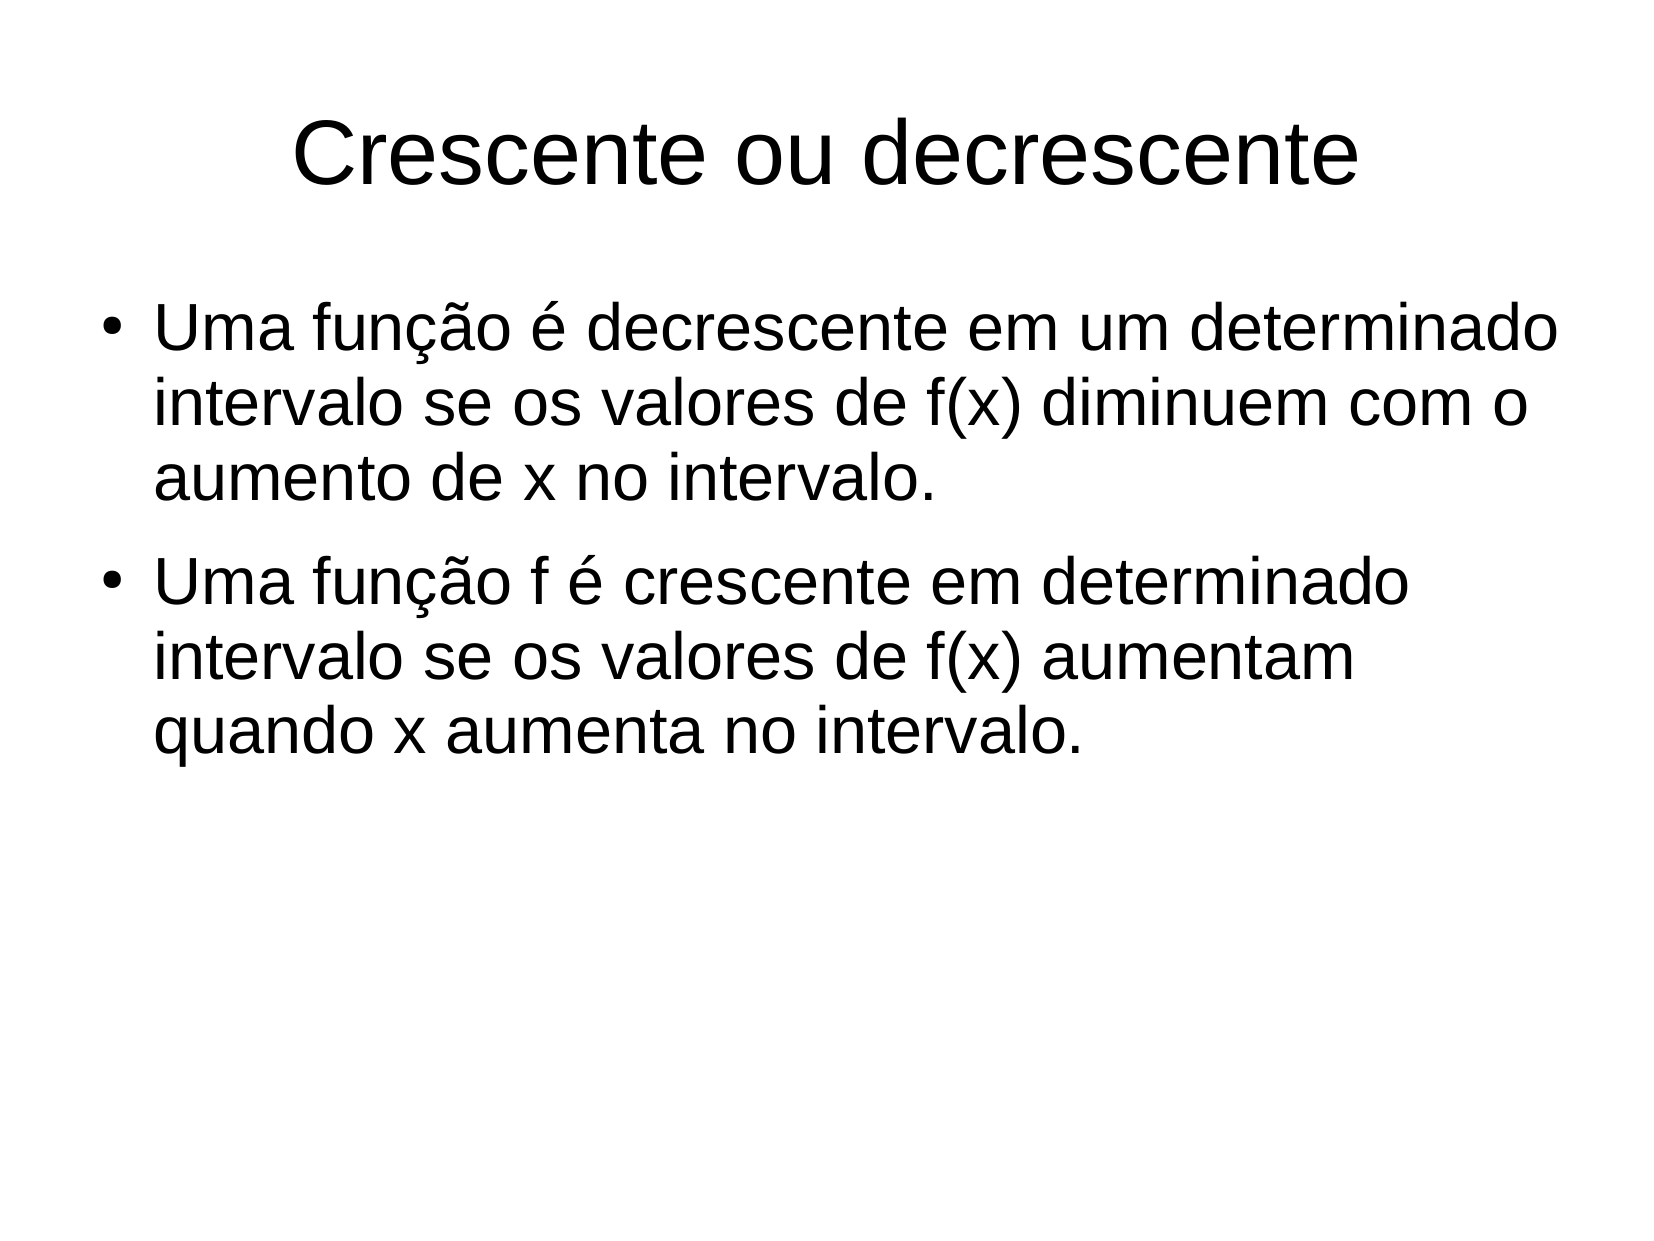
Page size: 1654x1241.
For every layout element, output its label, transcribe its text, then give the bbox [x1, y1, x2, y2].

title Crescente ou decrescente [82, 49, 1571, 257]
list Uma função é decrescente em um determinado intervalo se os valores de f(x) diminuem com o aumento de x no intervalo. Uma função f é crescente em determinado intervalo se os valores de f(x) aumentam quando x aumenta no intervalo. [82, 290, 1571, 1010]
